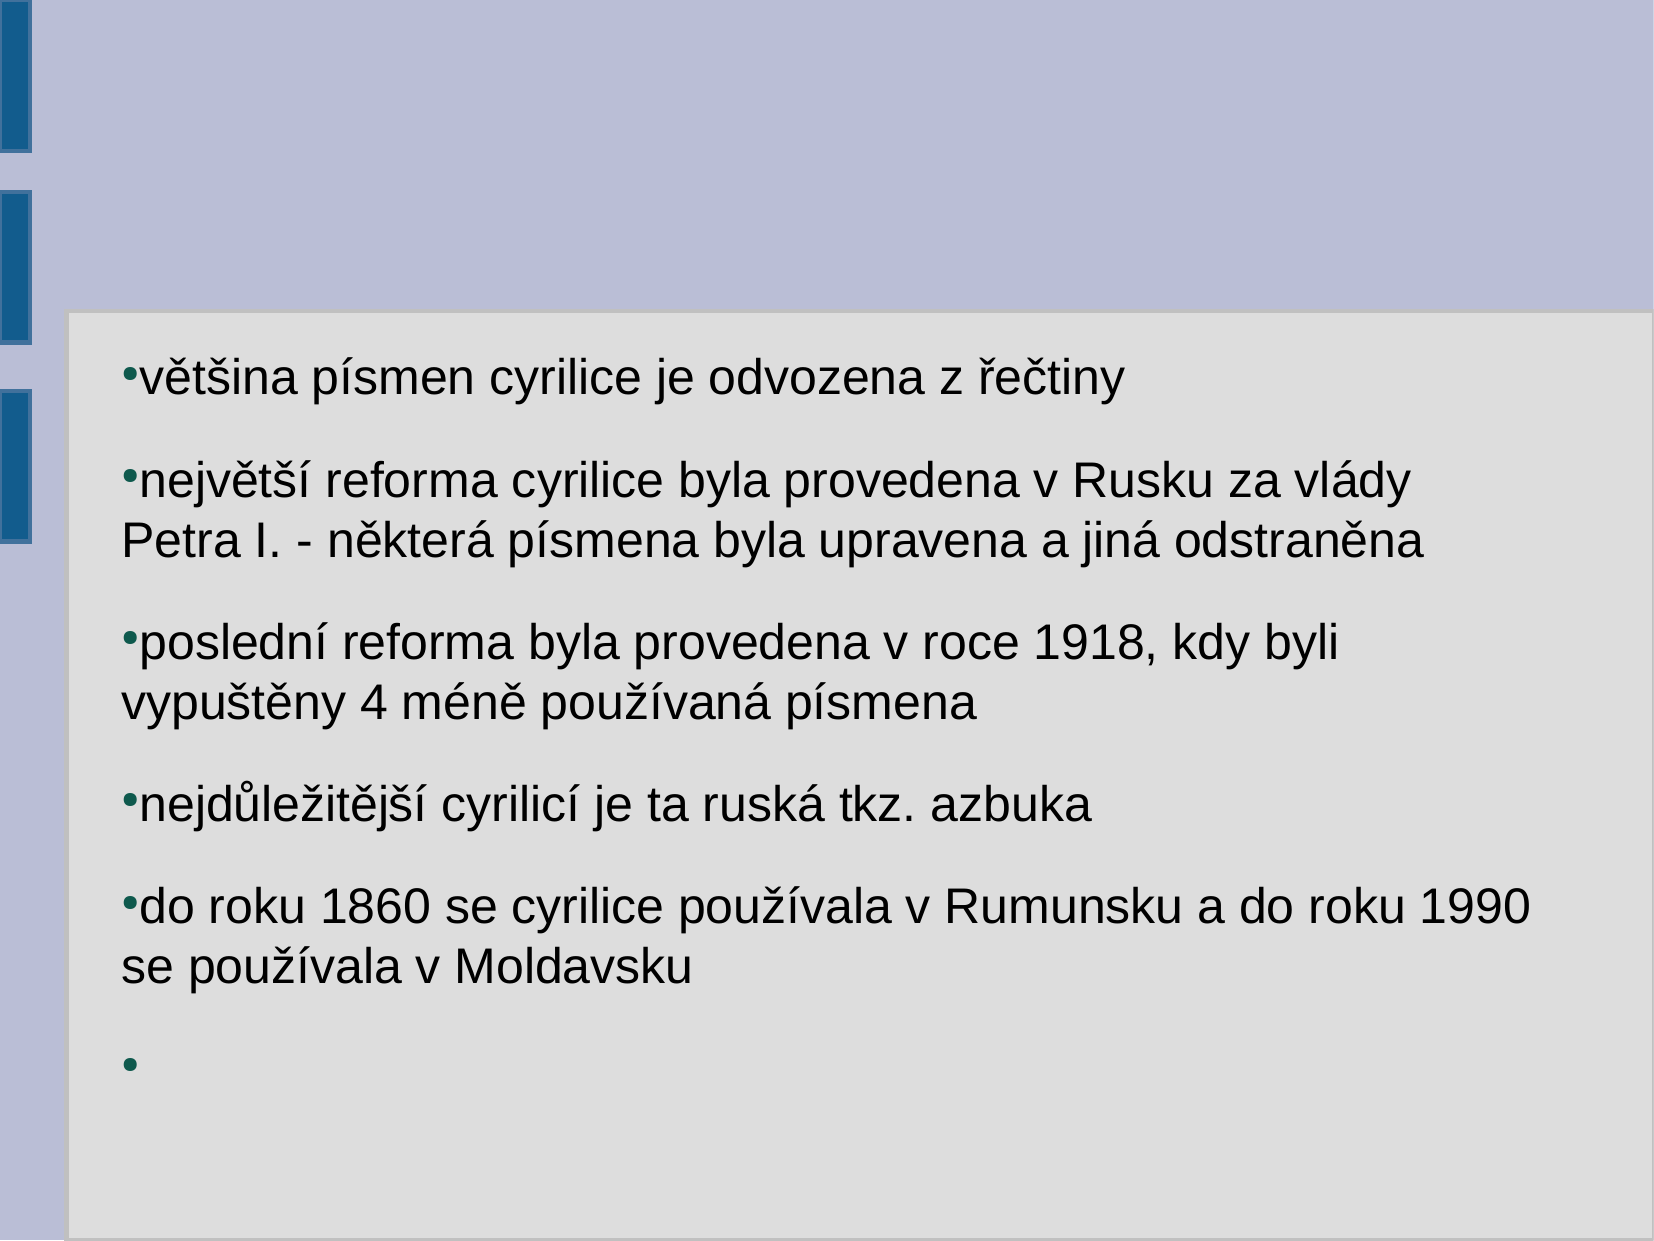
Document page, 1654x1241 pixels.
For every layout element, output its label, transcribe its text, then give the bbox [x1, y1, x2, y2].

list většina písmen cyrilice je odvozena z řečtiny největší reforma cyrilice byla provedena v Rusku za vlády Petra I. - některá písmena byla upravena a jiná odstraněna poslední reforma byla provedena v roce 1918, kdy byli vypuštěny 4 méně používaná písmena nejdůležitější cyrilicí je ta ruská tkz. azbuka do roku 1860 se cyrilice používala v Rumunsku a do roku 1990 se používala v Moldavsku [121, 344, 1534, 1127]
